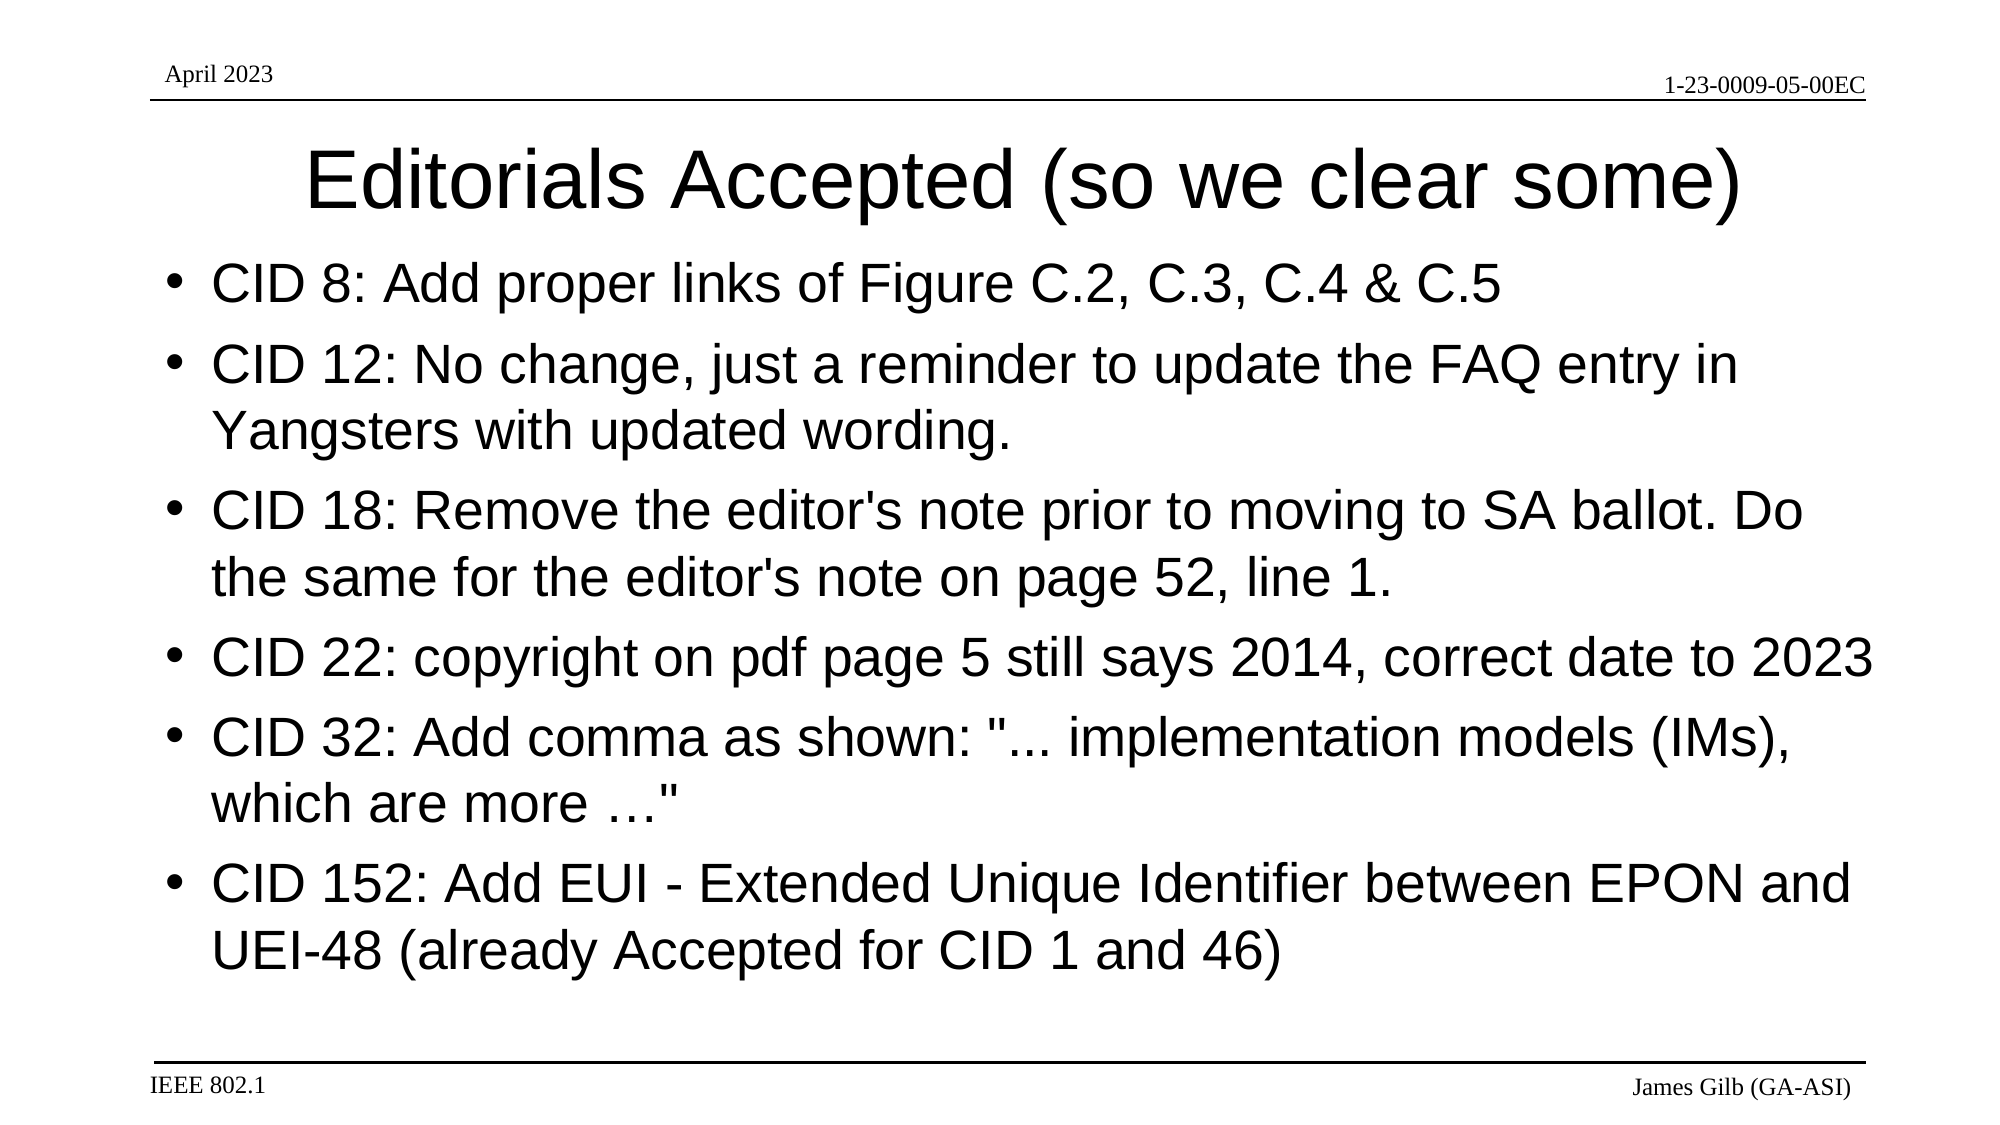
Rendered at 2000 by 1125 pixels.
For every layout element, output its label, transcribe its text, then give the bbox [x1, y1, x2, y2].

title Editorials Accepted (so we clear some) [149, 112, 1900, 238]
list CID 8: Add proper links of Figure C.2, C.3, C.4 & C.5 CID 12: No change, just a reminder to update the FAQ entry in Yangsters with updated wording. CID 18: Remove the editor's note prior to moving to SA ballot. Do the same for the editor's note on page 52, line 1. CID 22: copyright on pdf page 5 still says 2014, correct date to 2023 CID 32: Add comma as shown: "... implementation models (IMs), which are more …" CID 152: Add EUI - Extended Unique Identifier between EPON and UEI-48 (already Accepted for CID 1 and 46) [149, 239, 1900, 1051]
